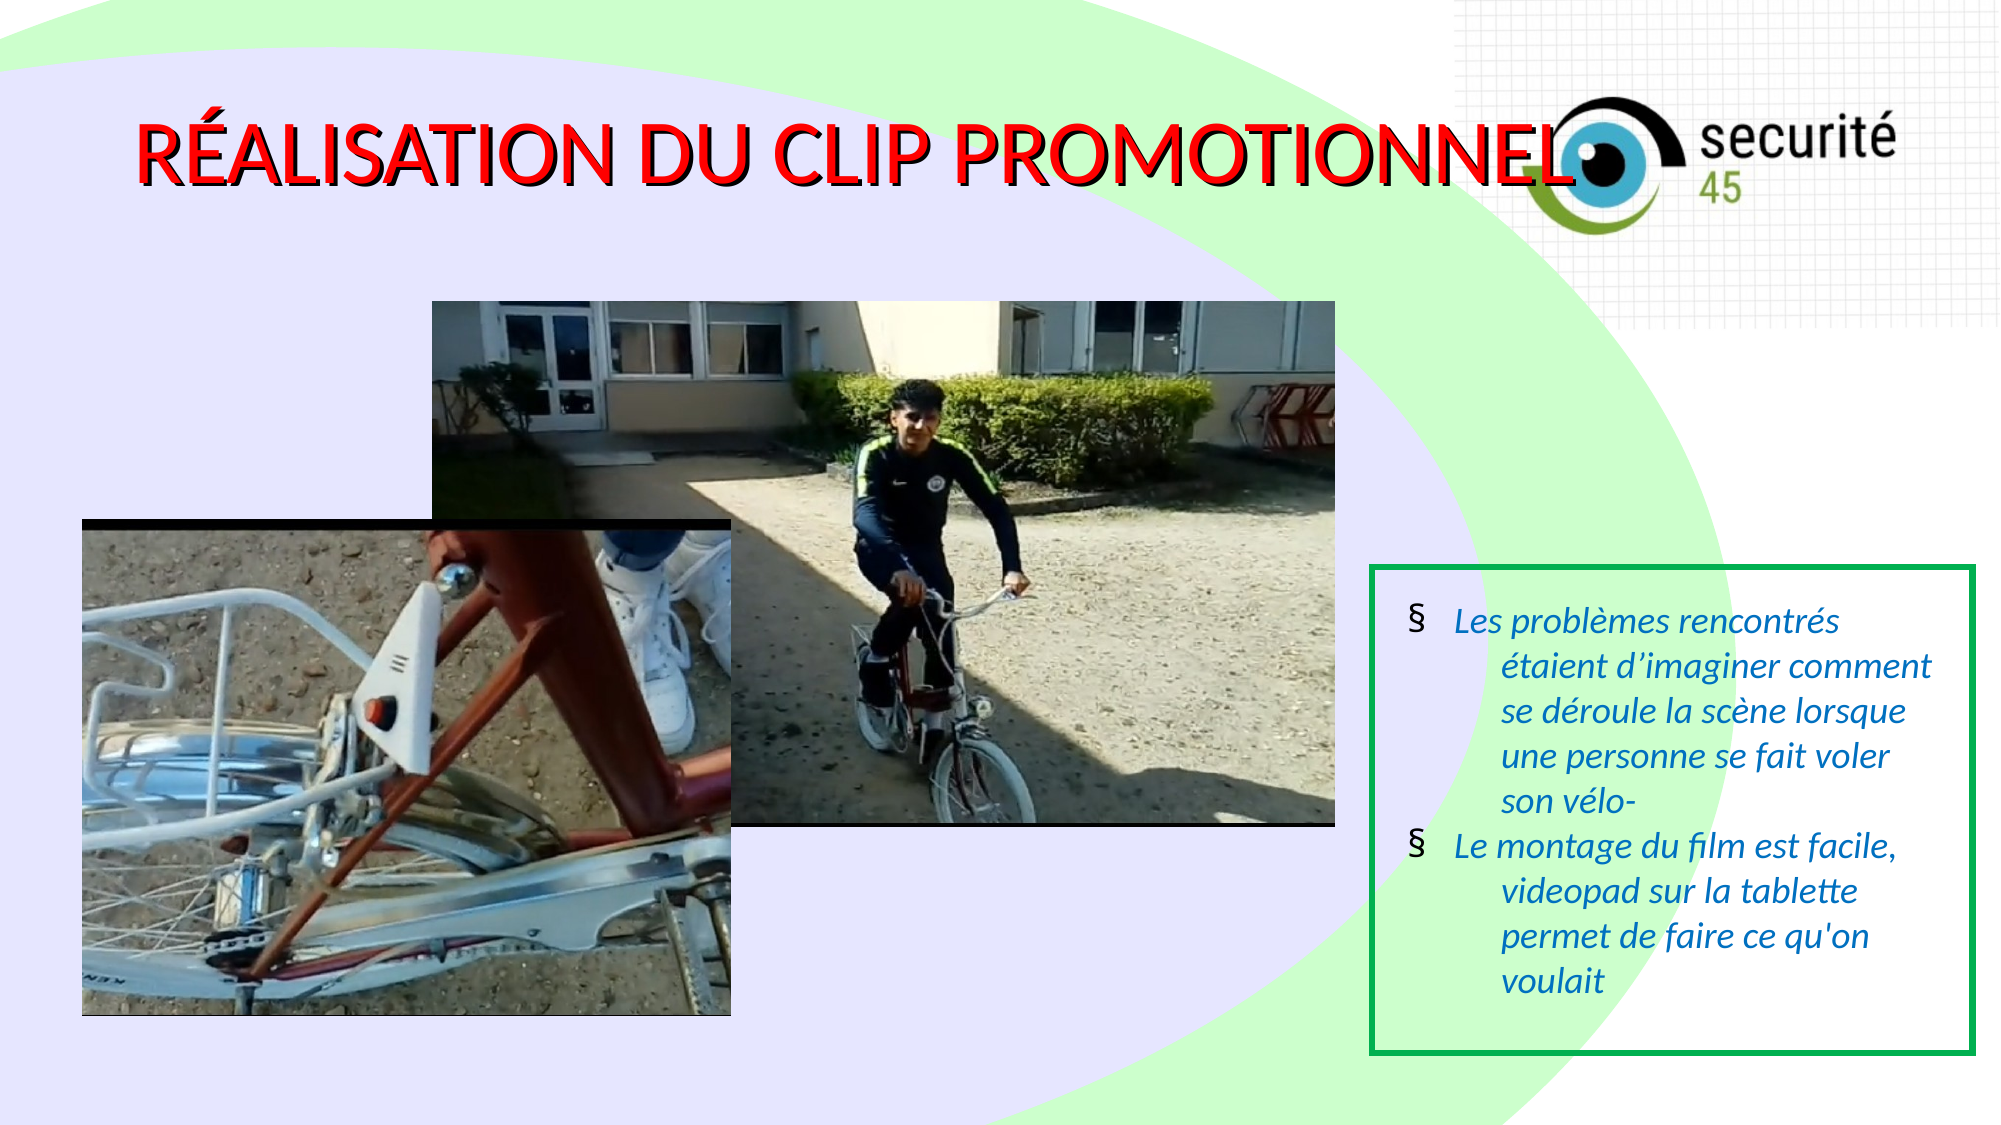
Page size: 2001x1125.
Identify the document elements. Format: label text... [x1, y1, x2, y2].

text_box Les problèmes rencontrés étaient d’imaginer comment se déroule la scène lorsque une personne se fait voler son vélo- Le montage du film est facile, videopad sur la tablette permet de faire ce qu'on voulait [1392, 588, 1959, 1053]
text_box RÉALISATION DU CLIP PROMOTIONNEL [118, 83, 1726, 211]
picture [1455, 0, 2000, 329]
picture [82, 301, 1335, 1016]
